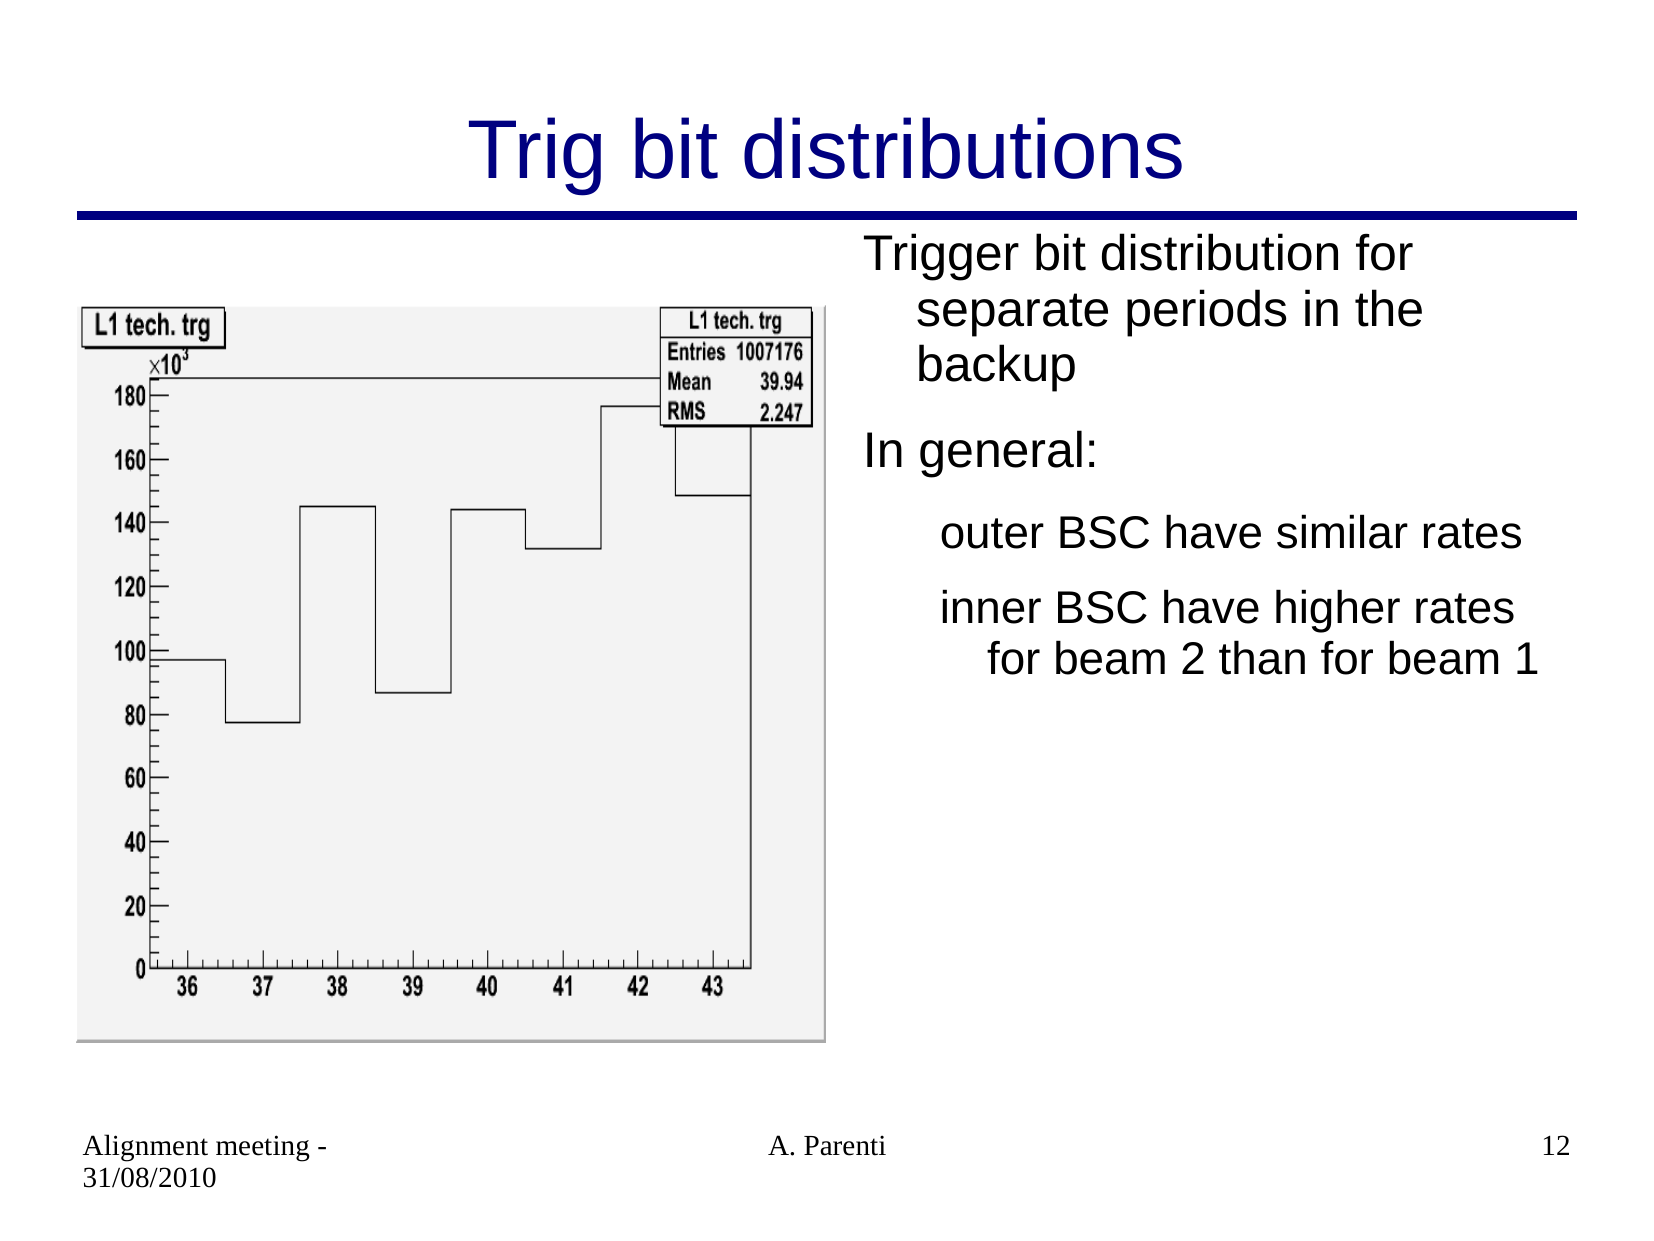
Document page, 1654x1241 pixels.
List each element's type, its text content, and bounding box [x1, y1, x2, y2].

picture [75, 304, 826, 1043]
title Trig bit distributions [82, 75, 1571, 226]
list Trigger bit distribution for separate periods in the backup In general: outer BSC have similar rates inner BSC have higher rates for beam 2 than for beam 1 [845, 225, 1572, 1094]
